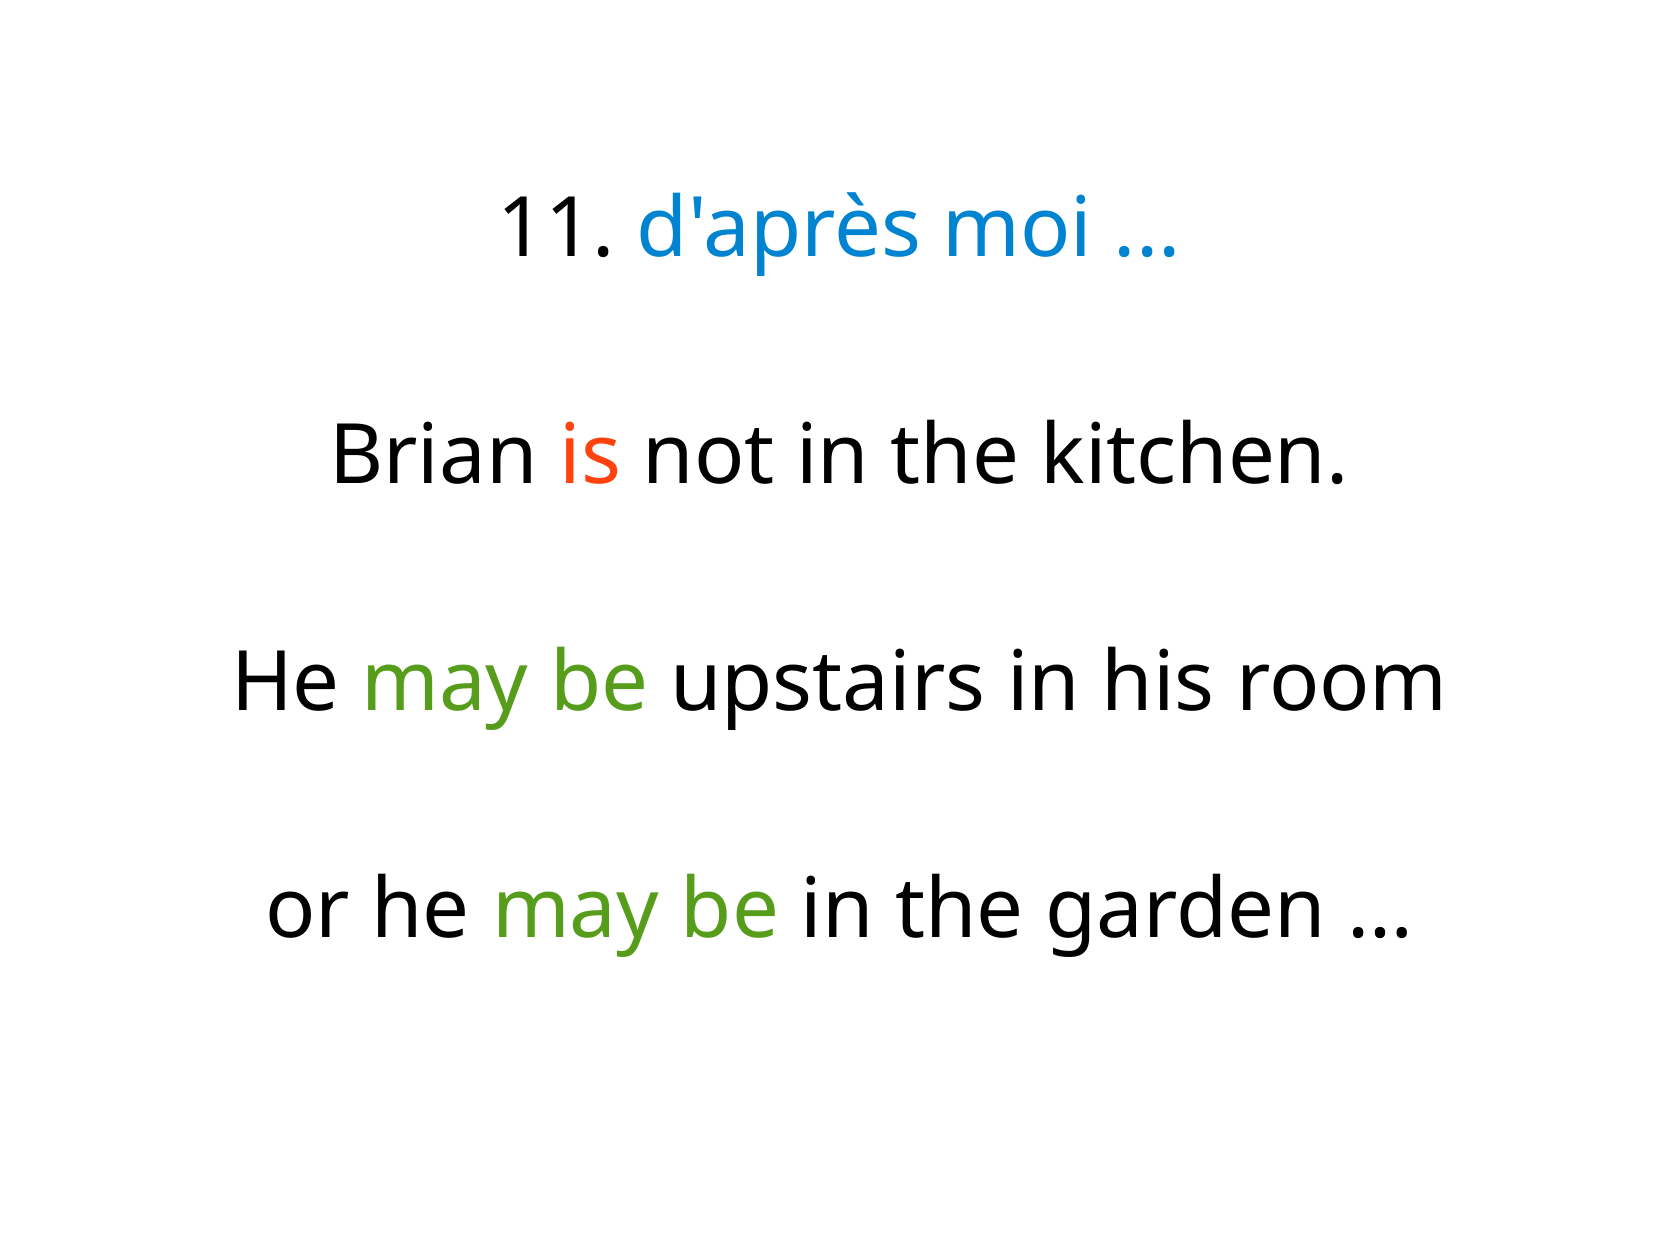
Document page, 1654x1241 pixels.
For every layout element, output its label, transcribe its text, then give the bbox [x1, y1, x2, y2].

text_box 11. d'après moi ... Brian is not in the kitchen. He may be upstairs in his room or he may be in the garden … [59, 35, 1642, 1225]
